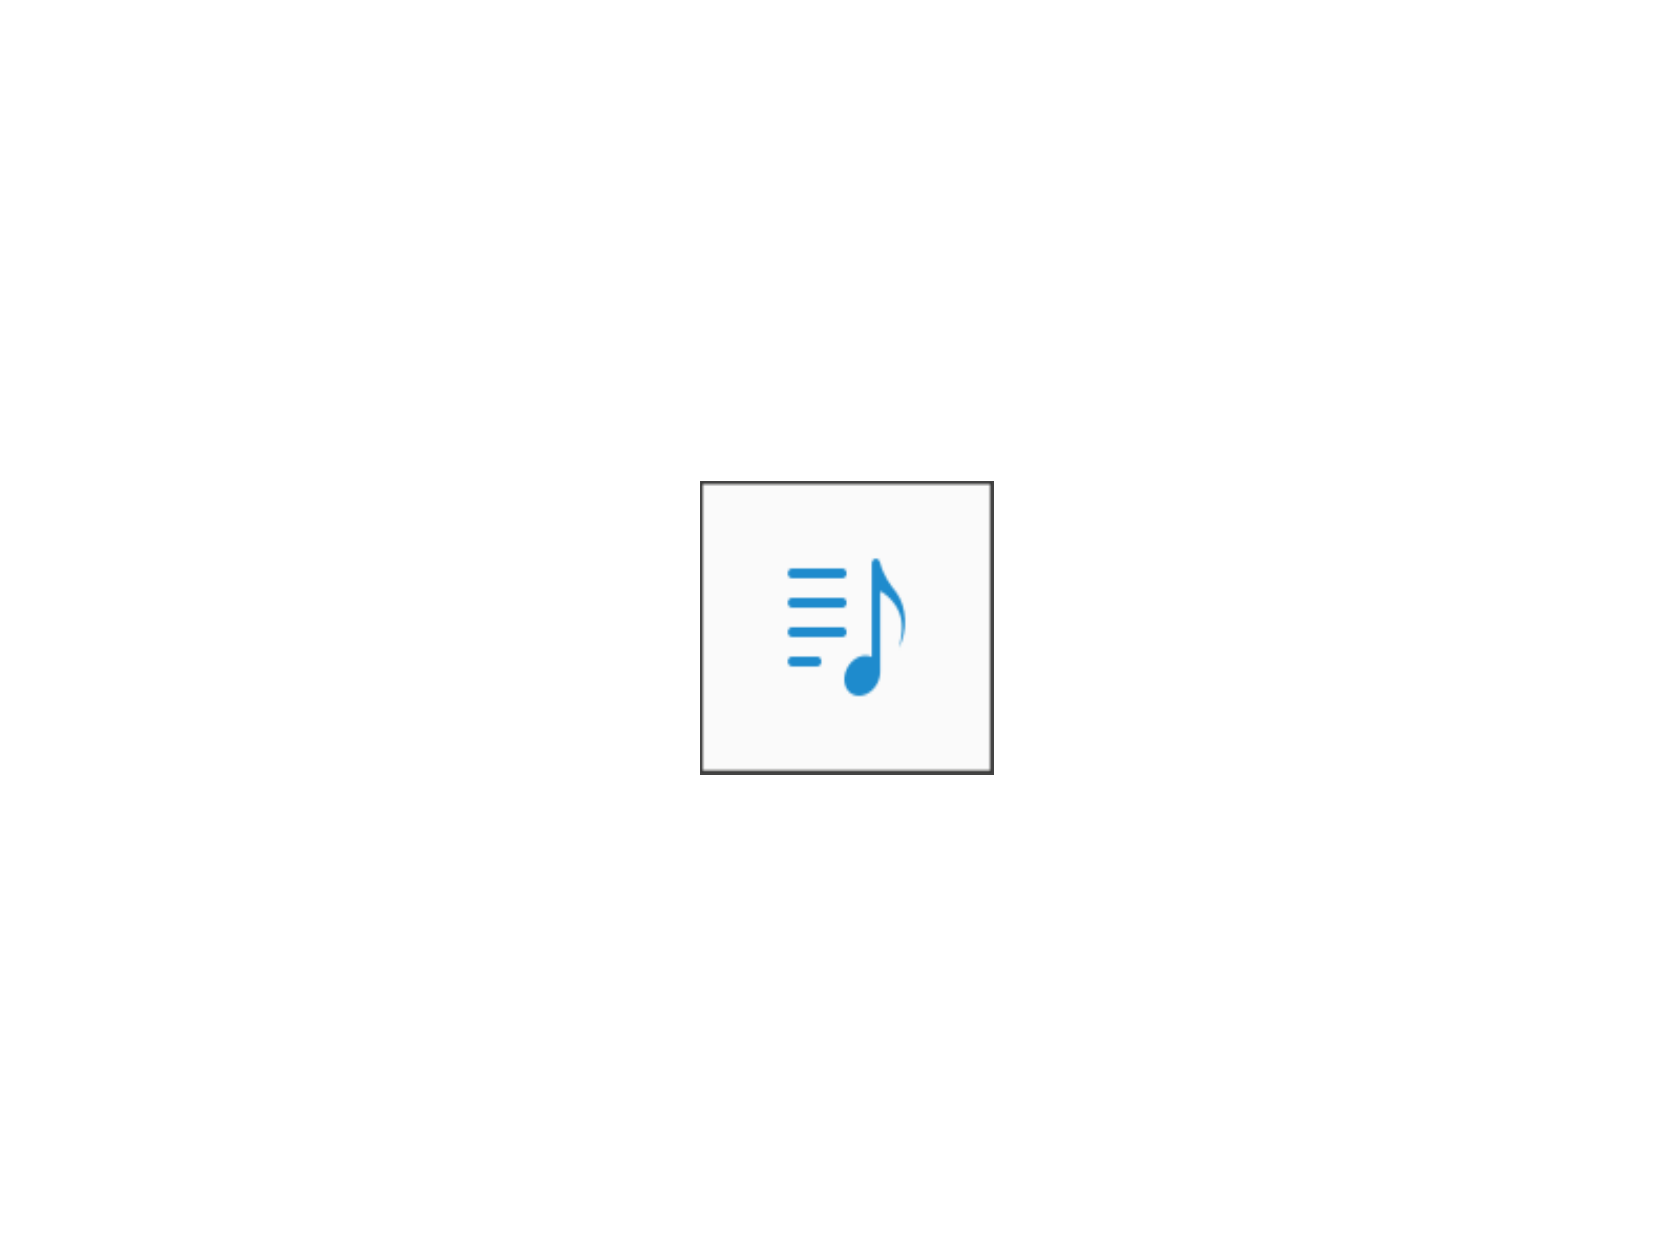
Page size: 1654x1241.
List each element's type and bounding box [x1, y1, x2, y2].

text_box [699, 480, 995, 776]
